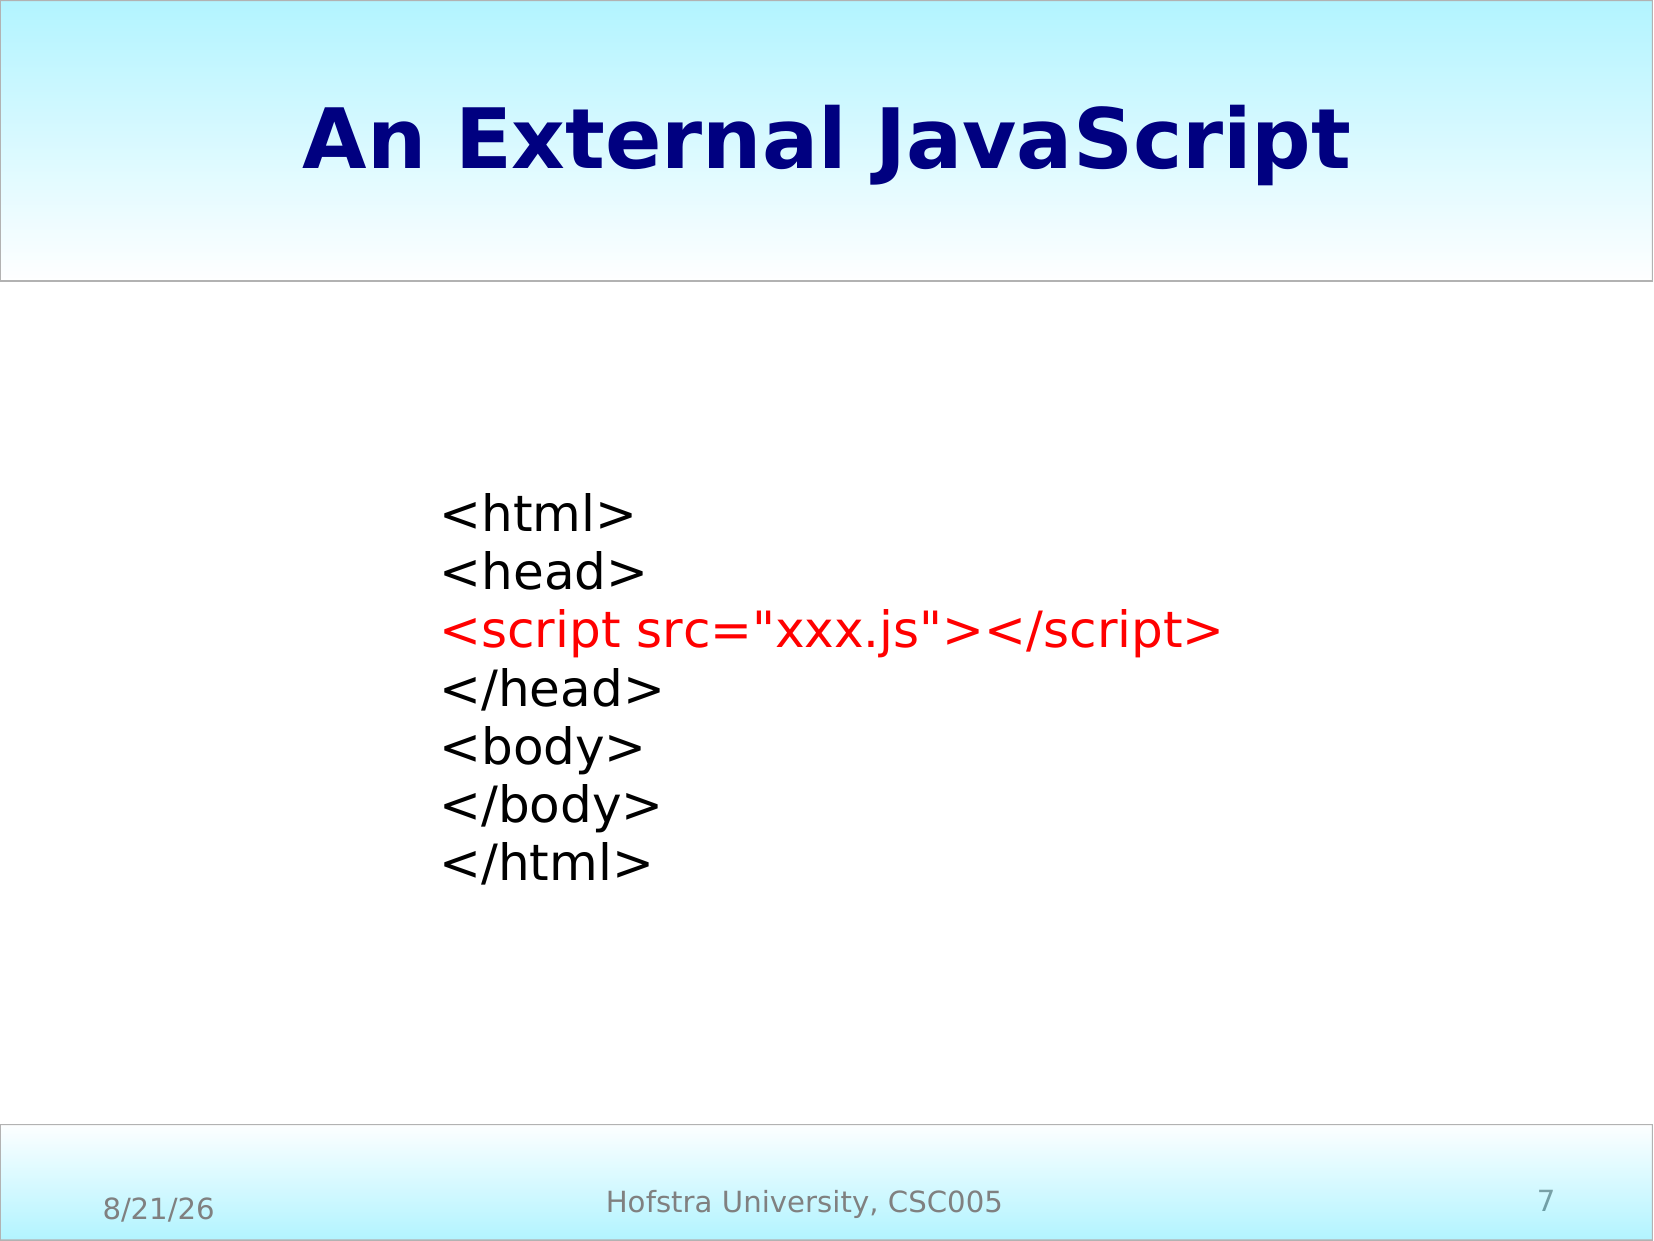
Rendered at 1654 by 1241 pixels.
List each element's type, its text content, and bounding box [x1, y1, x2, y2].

title An External JavaScript [78, 10, 1576, 270]
text_box <html> <head> <script src="xxx.js"></script> </head> <body> </body> </html> [424, 477, 1241, 901]
